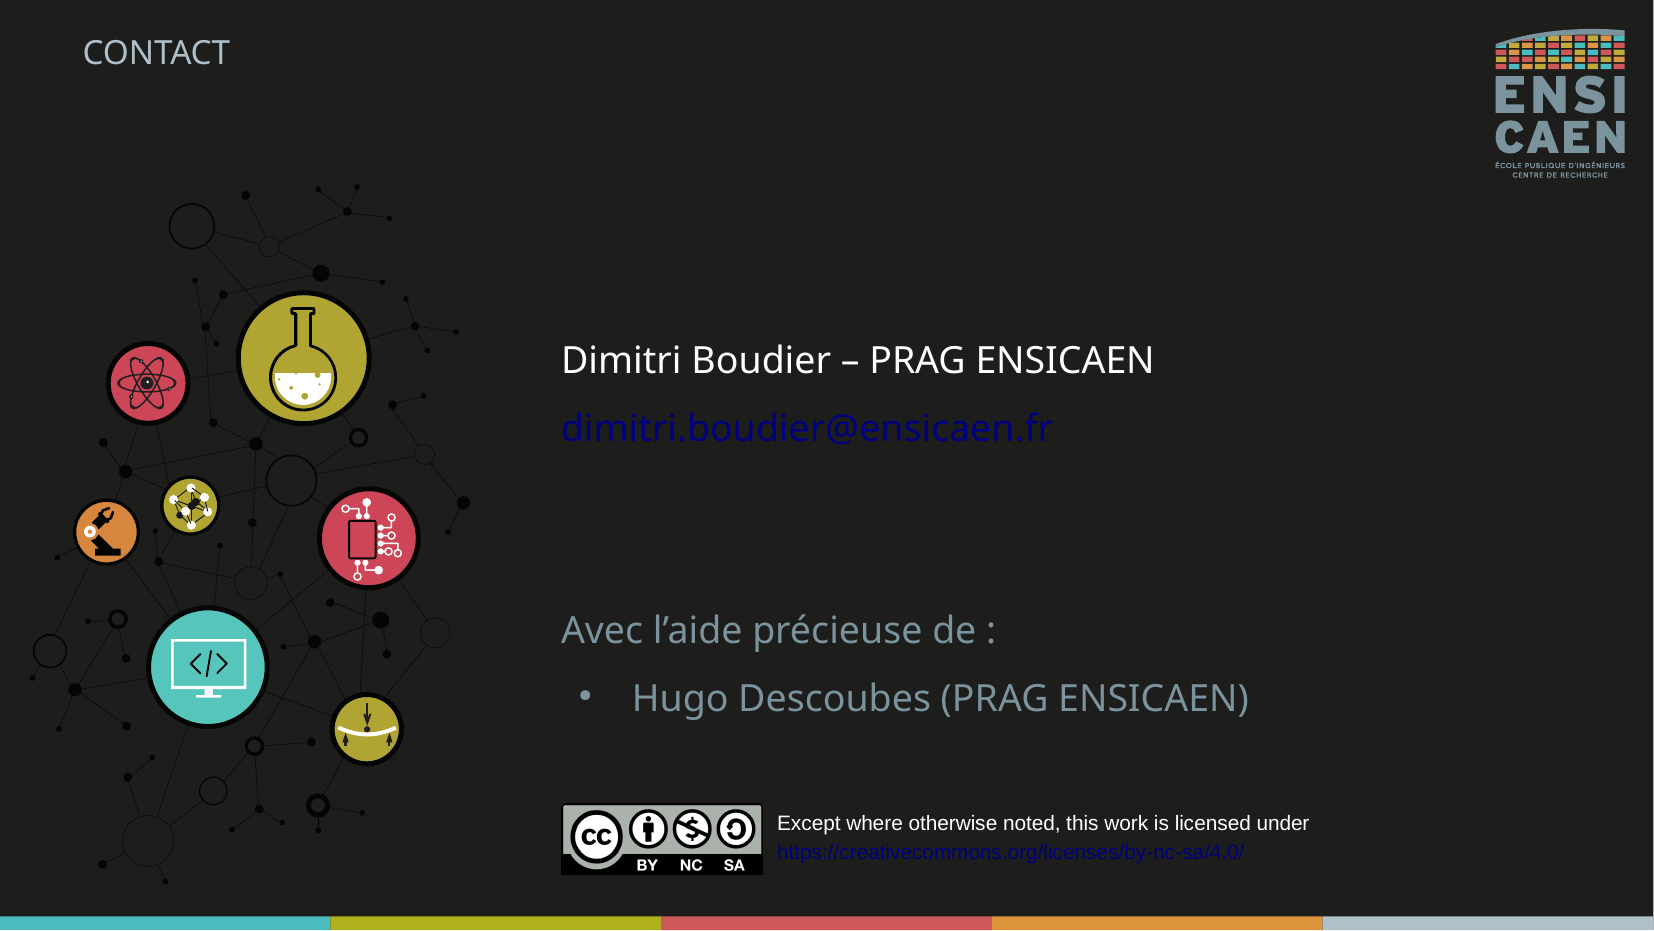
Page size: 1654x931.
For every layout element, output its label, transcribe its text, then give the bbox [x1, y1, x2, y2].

picture [561, 803, 763, 875]
title CONTACT [82, 0, 1467, 148]
text_box Except where otherwise noted, this work is licensed under https://creativecommons.org/licenses/by-nc-sa/4.0/ [763, 803, 1325, 872]
list Dimitri Boudier – PRAG ENSICAEN dimitri.boudier@ensicaen.fr Avec l’aide précieuse de : Hugo Descoubes (PRAG ENSICAEN) [561, 265, 1565, 827]
